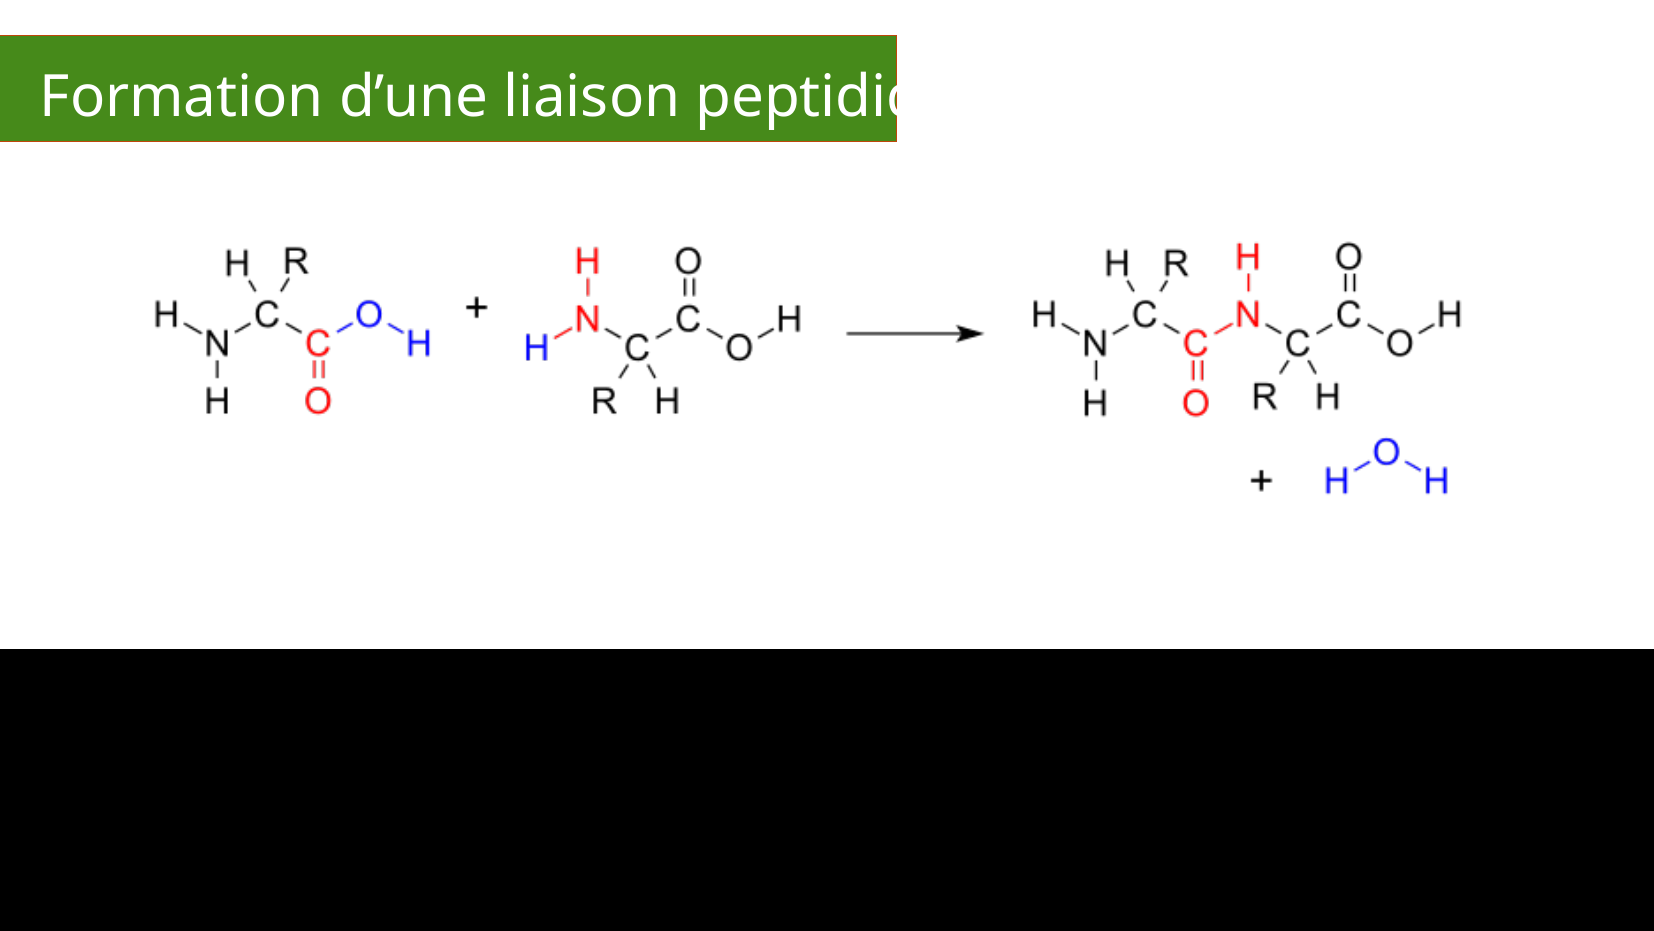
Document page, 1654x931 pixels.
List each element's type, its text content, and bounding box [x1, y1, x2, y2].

text_box Formation d’une liaison peptidique [24, 47, 897, 137]
text_box [0, 35, 897, 142]
picture [129, 212, 1490, 529]
text_box [0, 649, 1654, 931]
